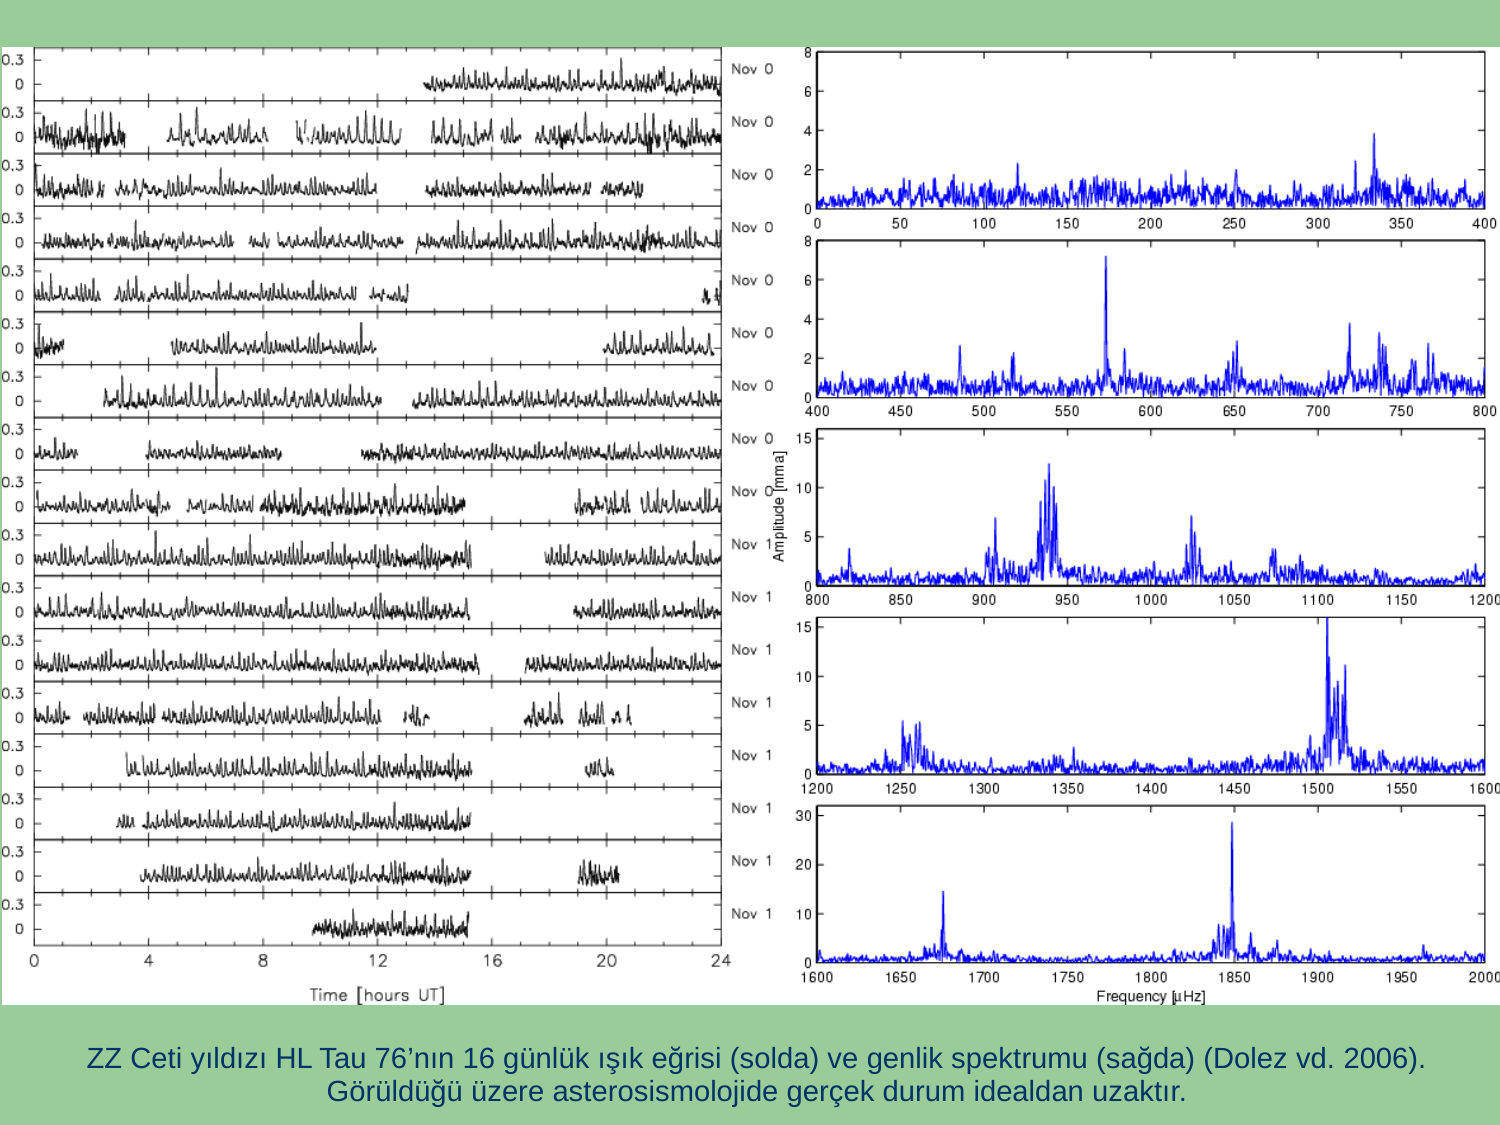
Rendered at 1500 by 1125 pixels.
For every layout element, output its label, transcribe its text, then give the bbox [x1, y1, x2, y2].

picture [2, 47, 1500, 1006]
text_box ZZ Ceti yıldızı HL Tau 76’nın 16 günlük ışık eğrisi (solda) ve genlik spektrumu (sağda) (Dolez vd. 2006). Görüldüğü üzere asterosismolojide gerçek durum idealdan uzaktır. [60, 1035, 1456, 1116]
